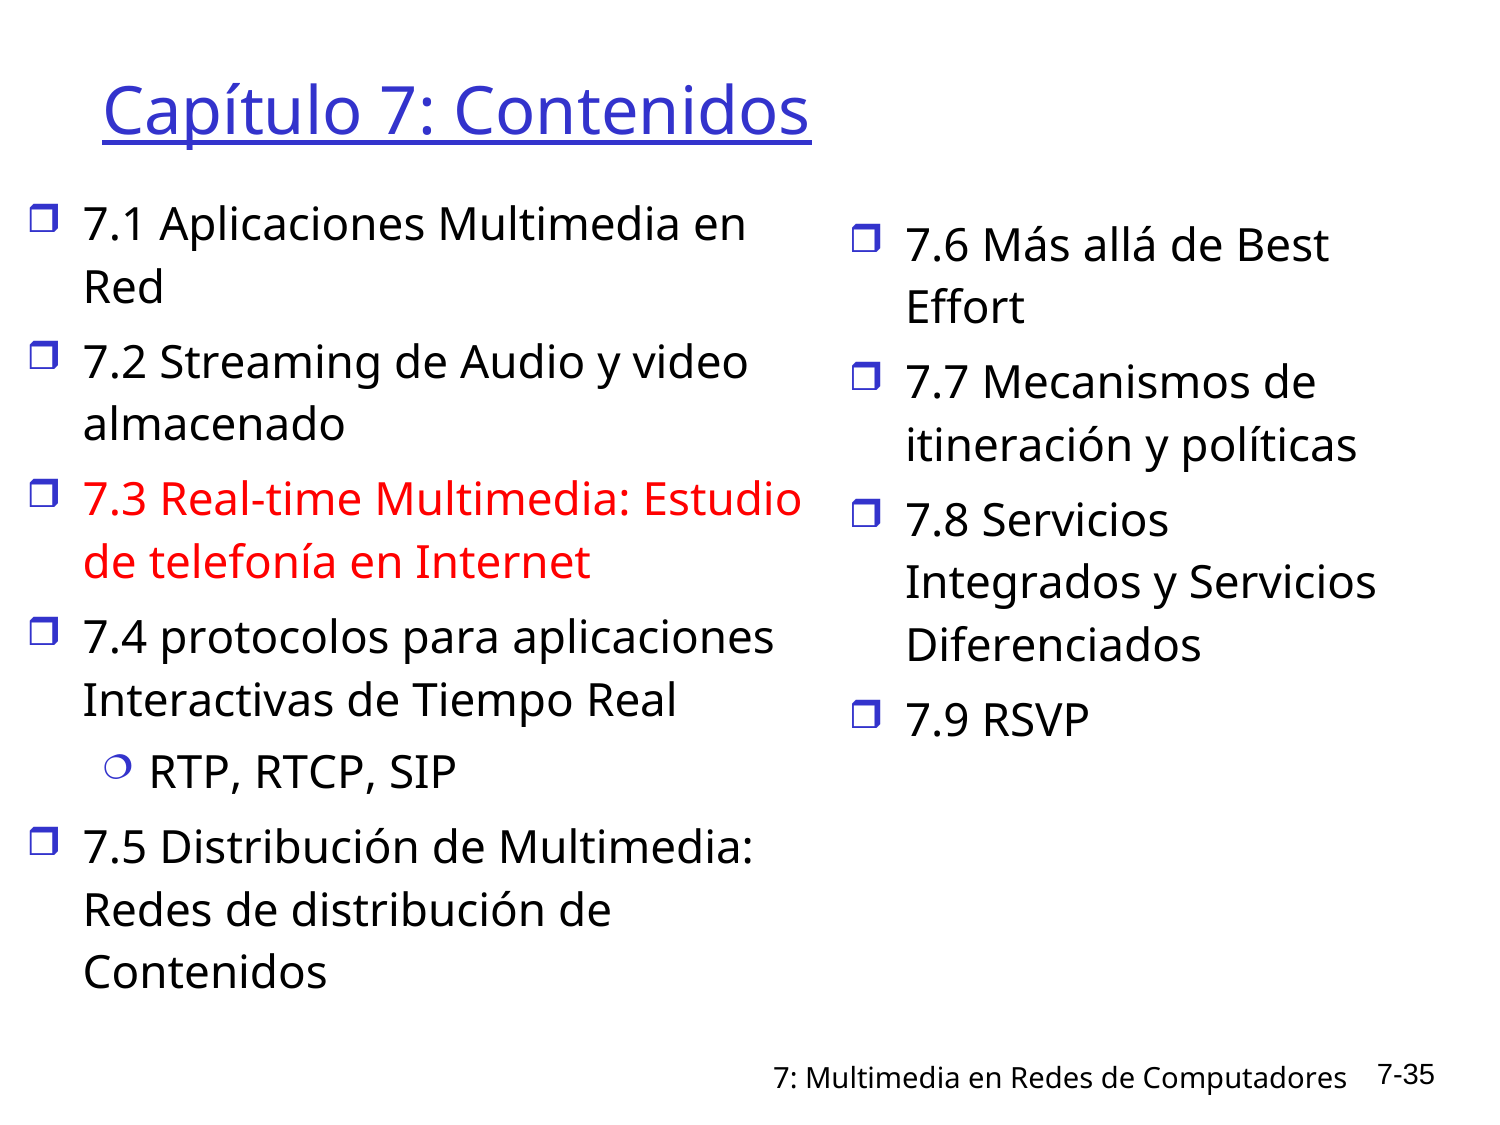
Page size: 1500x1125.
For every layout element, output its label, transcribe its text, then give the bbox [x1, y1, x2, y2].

list 7.1 Aplicaciones Multimedia en Red 7.2 Streaming de Audio y video almacenado 7.3 Real-time Multimedia: Estudio de telefonía en Internet 7.4 protocolos para aplicaciones Interactivas de Tiempo Real RTP, RTCP, SIP 7.5 Distribución de Multimedia: Redes de distribución de Contenidos [11, 184, 836, 990]
list 7.6 Más allá de Best Effort 7.7 Mecanismos de itineración y políticas 7.8 Servicios Integrados y Servicios Diferenciados 7.9 RSVP [834, 204, 1430, 968]
title Capítulo 7: Contenidos [87, 37, 1363, 181]
